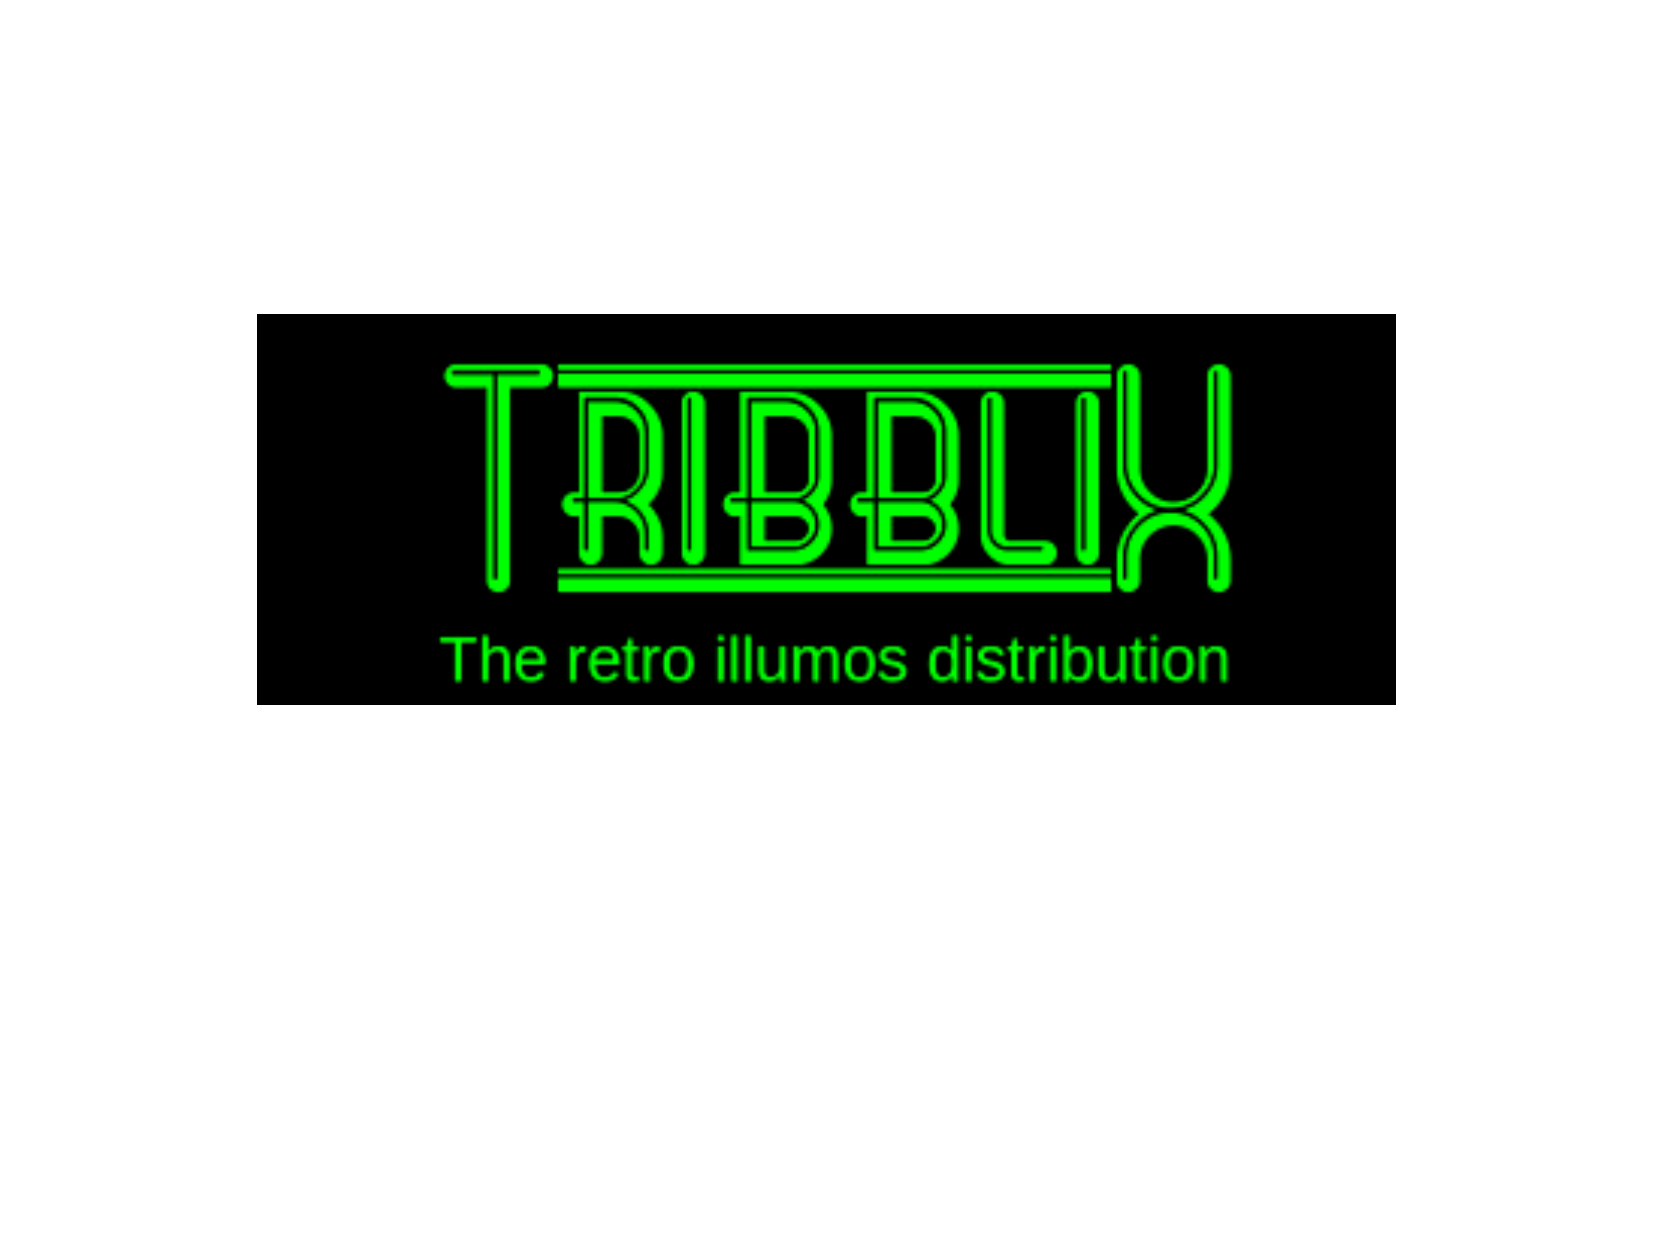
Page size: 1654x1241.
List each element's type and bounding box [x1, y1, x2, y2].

picture [257, 314, 1396, 705]
